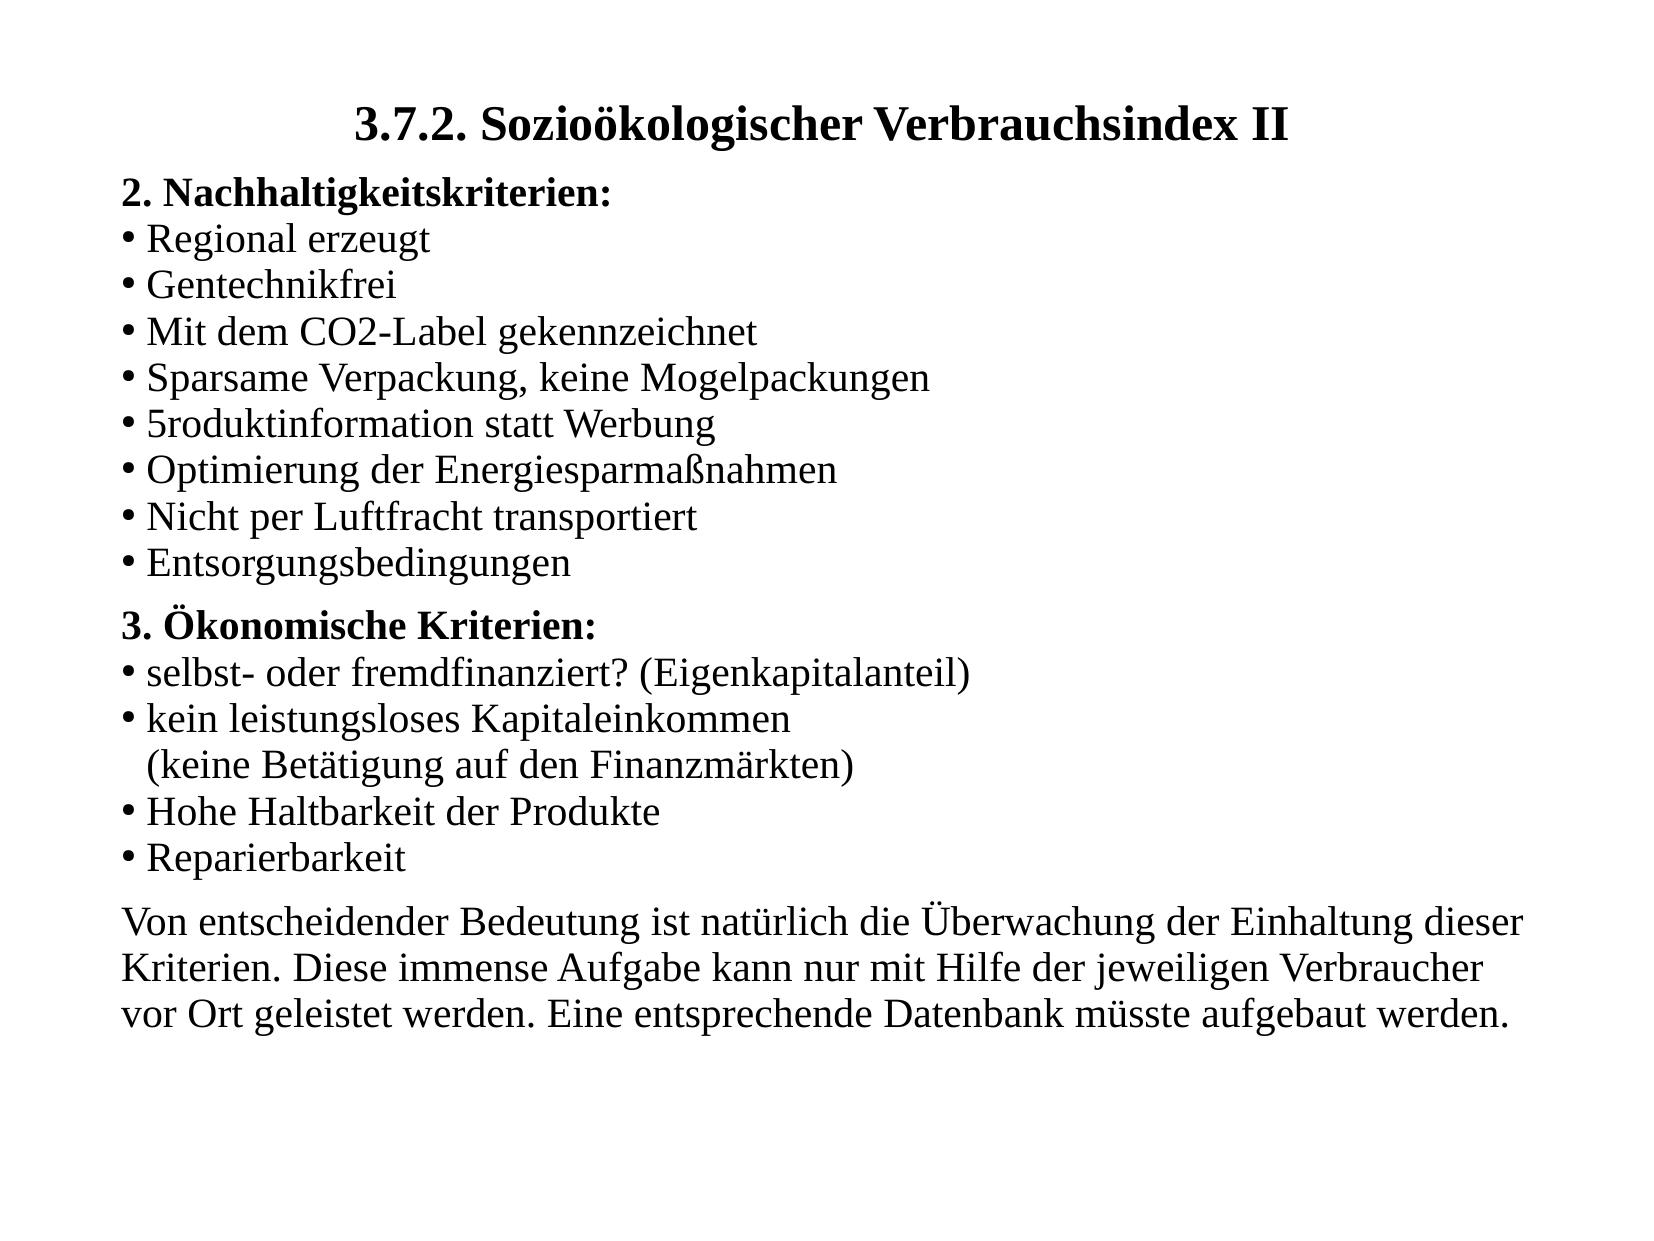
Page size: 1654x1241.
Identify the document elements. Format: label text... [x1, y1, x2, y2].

text_box 3.7.2. Sozioökologischer Verbrauchsindex II 2. Nachhaltigkeitskriterien: Regional erzeugt Gentechnikfrei Mit dem CO2-Label gekennzeichnet Sparsame Verpackung, keine Mogelpackungen 5roduktinformation statt Werbung Optimierung der Energiesparmaßnahmen Nicht per Luftfracht transportiert Entsorgungsbedingungen 3. Ökonomische Kriterien: selbst- oder fremdfinanziert? (Eigenkapitalanteil) kein leistungsloses Kapitaleinkommen (keine Betätigung auf den Finanzmärkten) Hohe Haltbarkeit der Produkte Reparierbarkeit Von entscheidender Bedeutung ist natürlich die Überwachung der Einhaltung dieser Kriterien. Diese immense Aufgabe kann nur mit Hilfe der jeweiligen Verbraucher vor Ort geleistet werden. Eine entsprechende Datenbank müsste aufgebaut werden. [106, 88, 1554, 1045]
